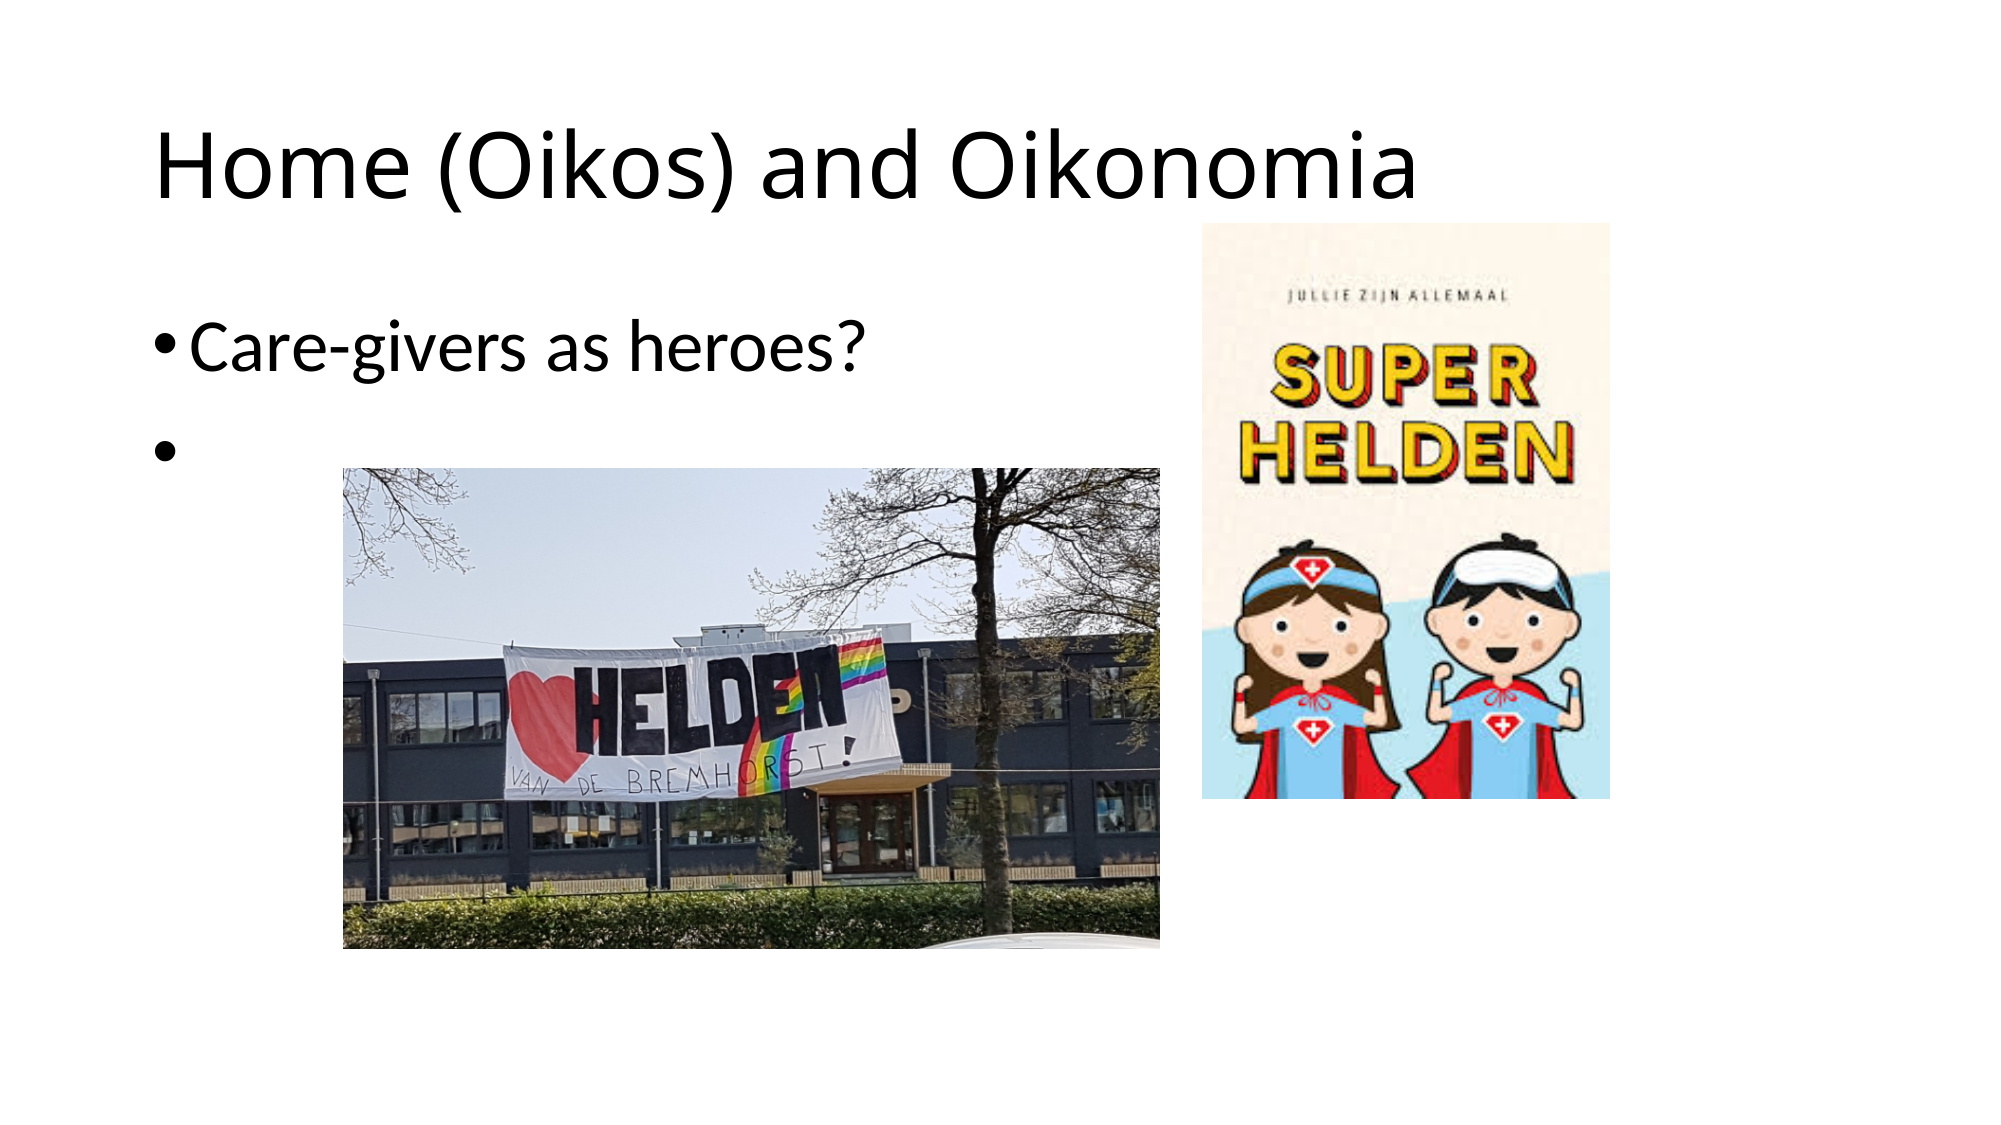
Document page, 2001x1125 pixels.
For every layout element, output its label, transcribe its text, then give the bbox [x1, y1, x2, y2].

picture [1202, 223, 1610, 799]
list Care-givers as heroes? [137, 299, 1863, 1014]
title Home (Oikos) and Oikonomia [137, 59, 1863, 278]
picture [343, 468, 1160, 949]
